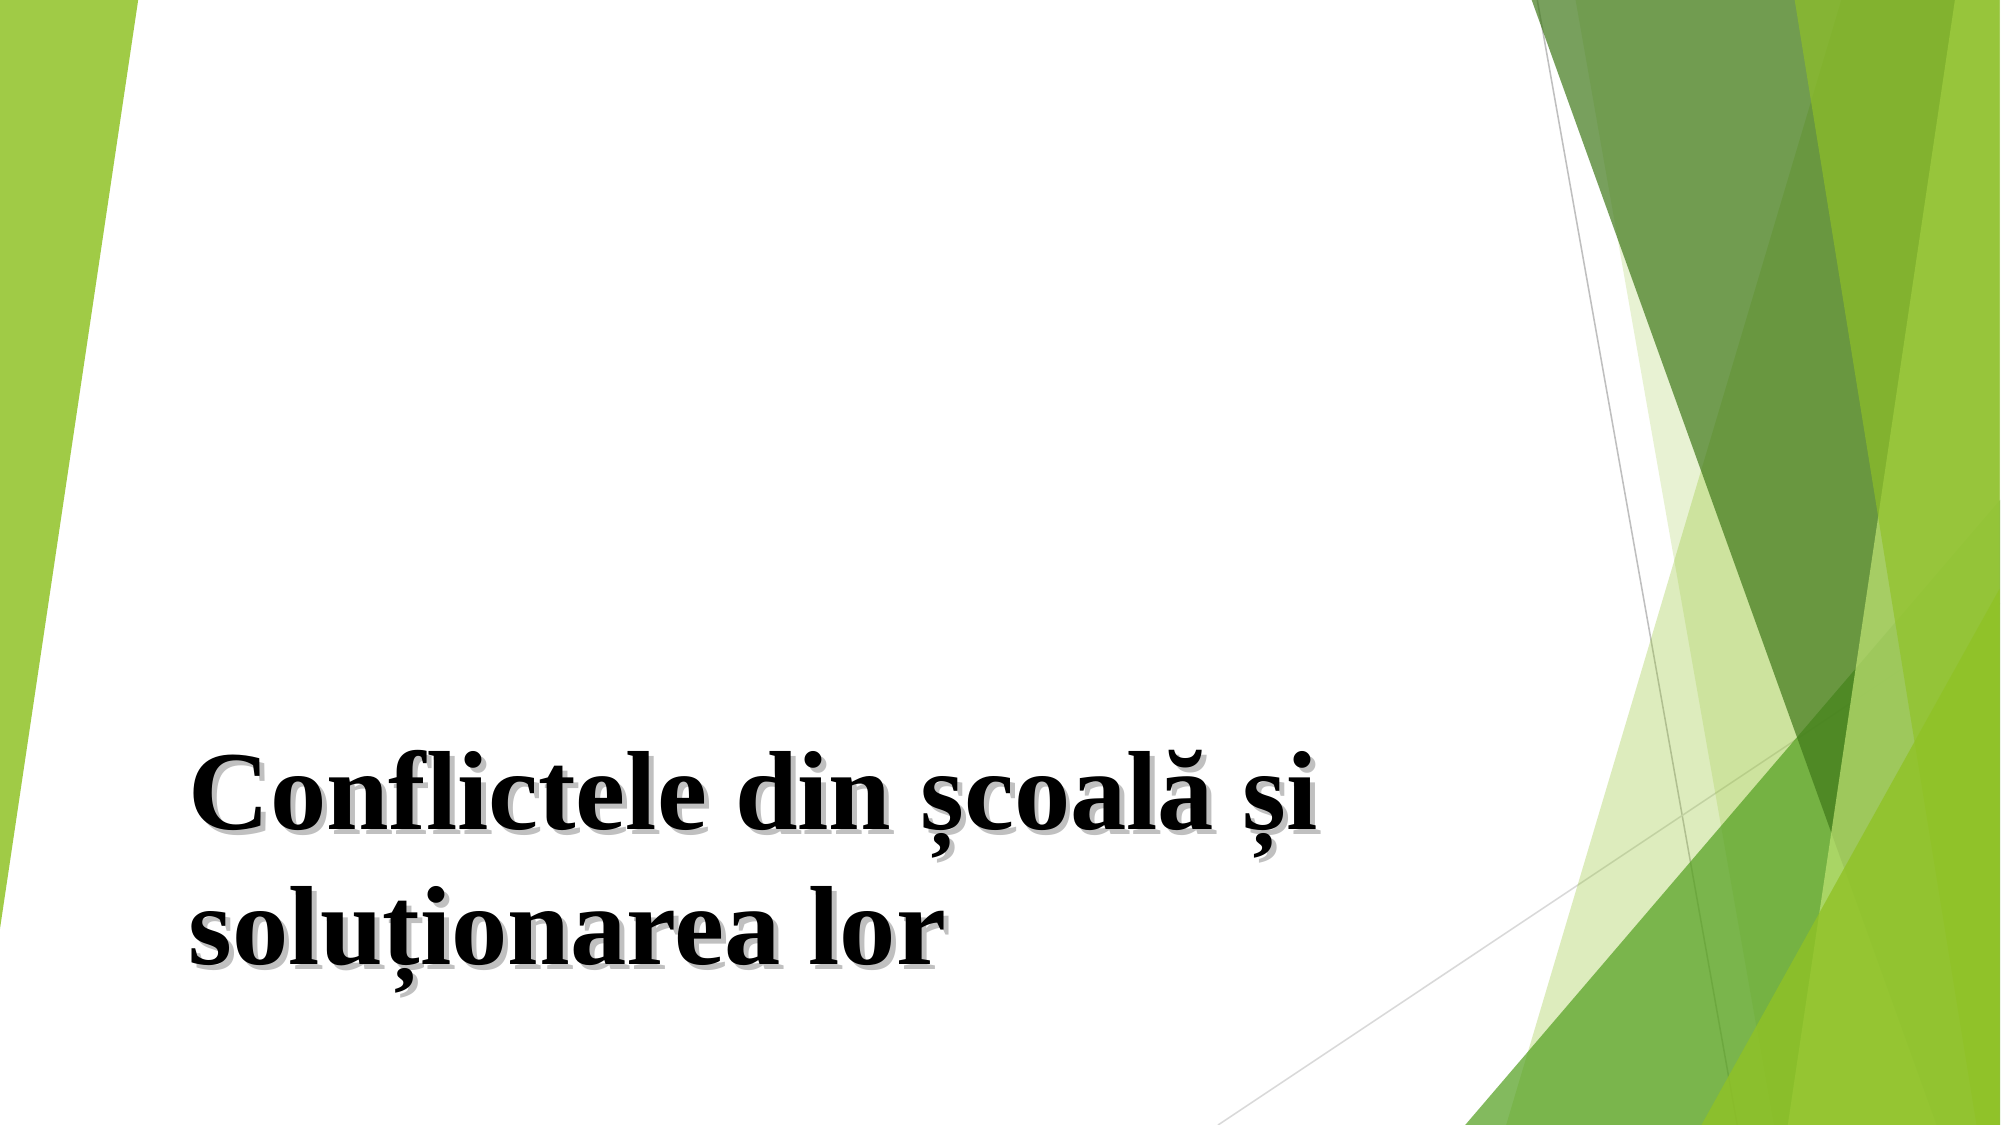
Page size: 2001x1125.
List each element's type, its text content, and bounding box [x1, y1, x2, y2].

title Conflictele din școală și soluționarea lor [173, 709, 1751, 940]
